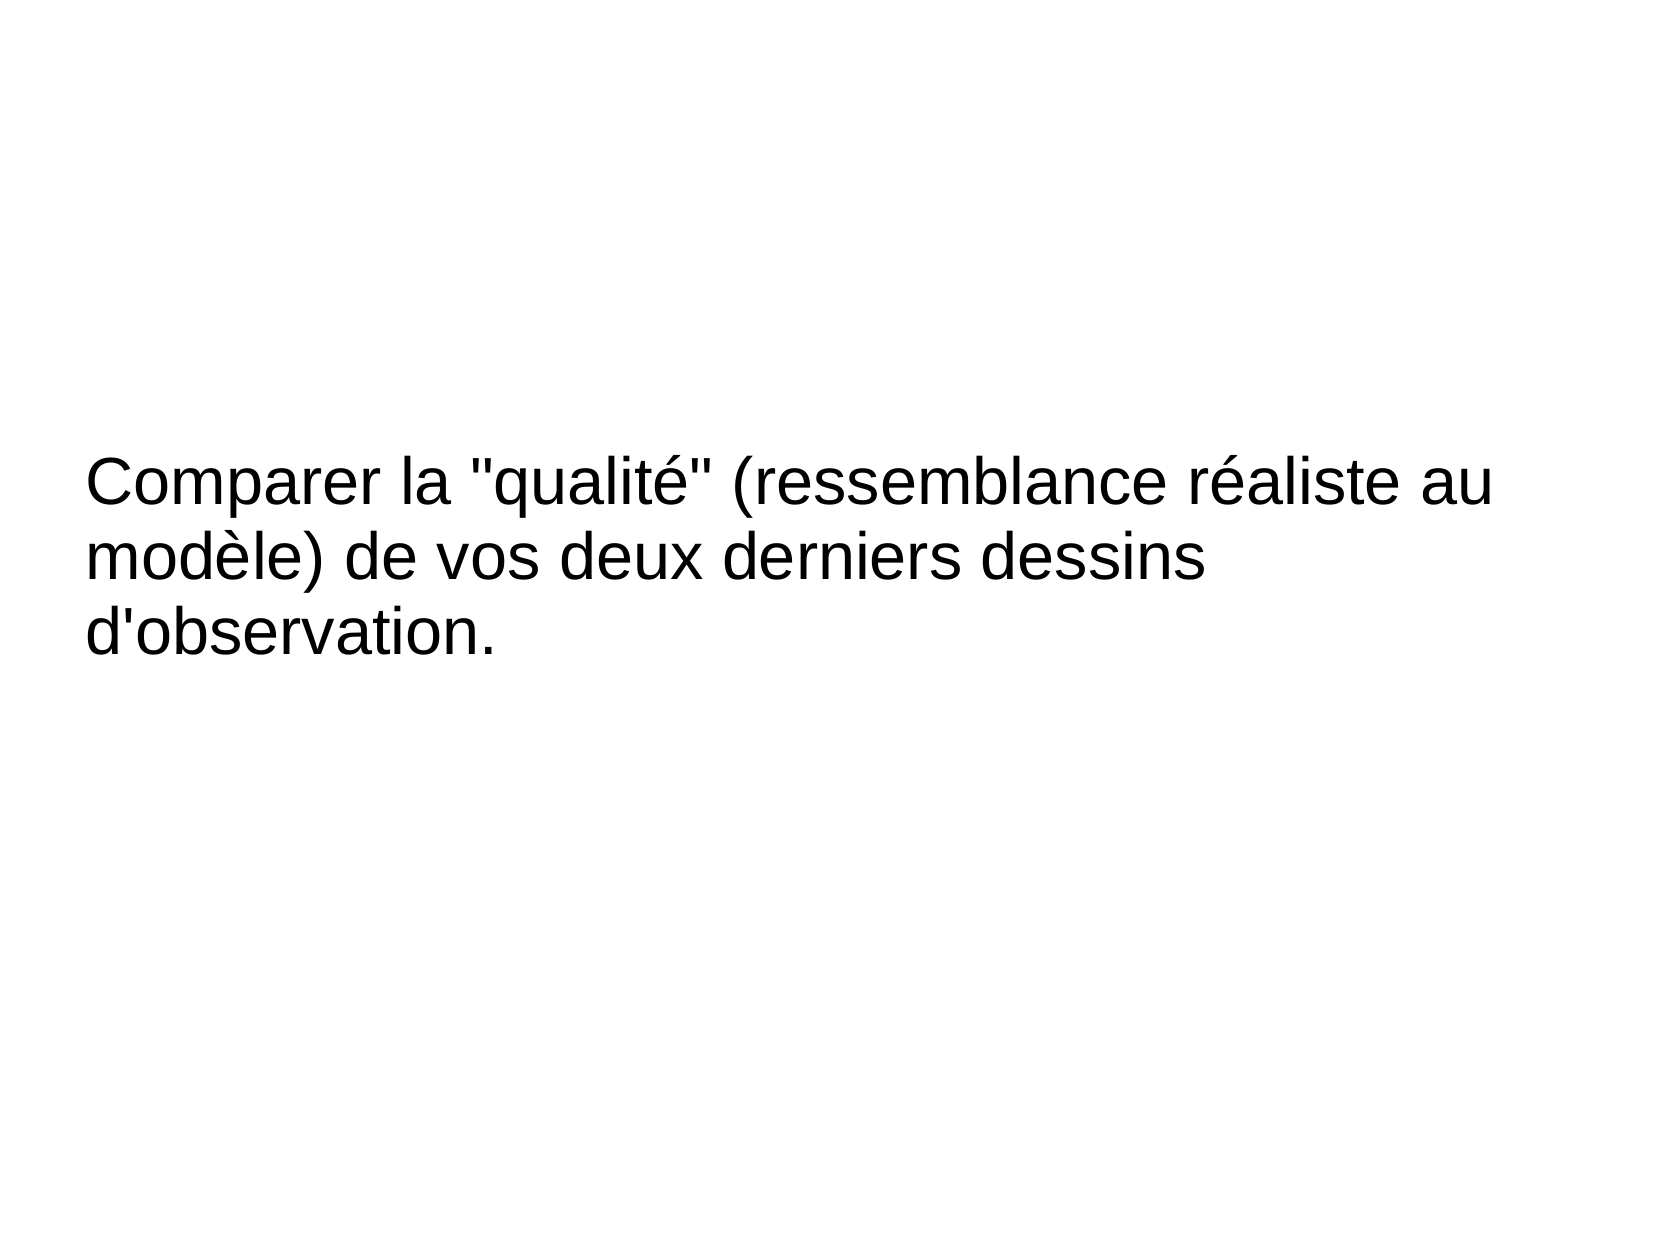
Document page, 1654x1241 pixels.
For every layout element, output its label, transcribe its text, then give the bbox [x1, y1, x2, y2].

text_box Comparer la "qualité" (ressemblance réaliste au modèle) de vos deux derniers dessins d'observation. [70, 437, 1583, 751]
